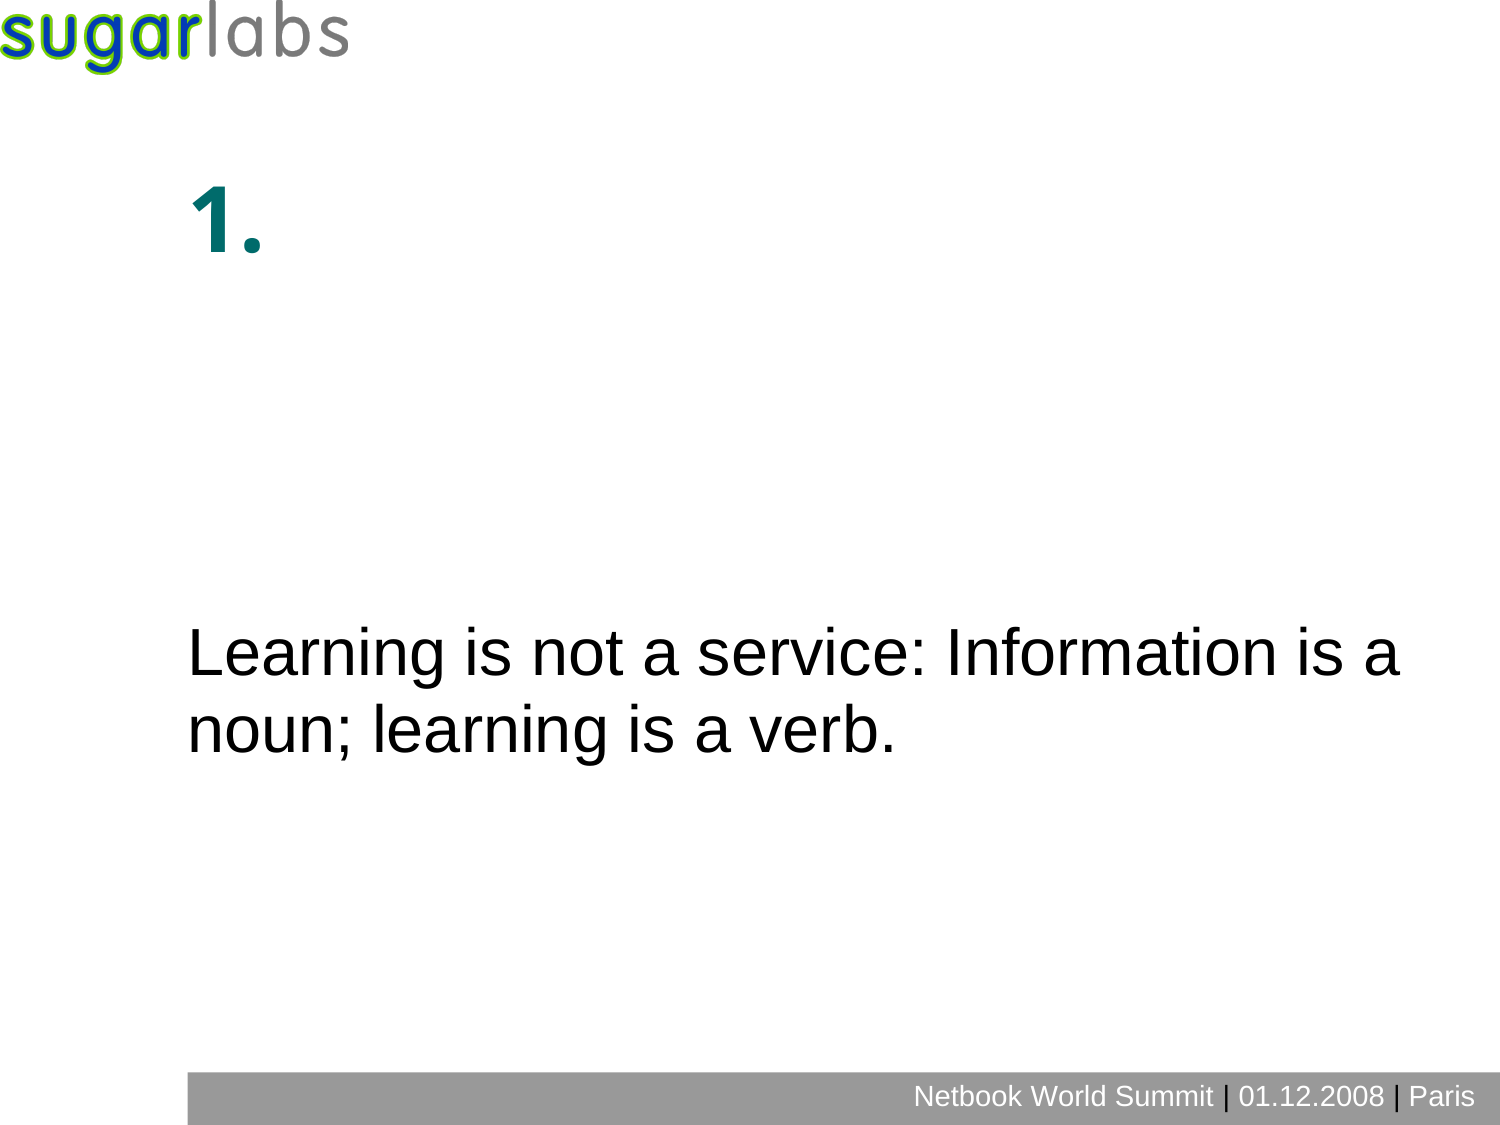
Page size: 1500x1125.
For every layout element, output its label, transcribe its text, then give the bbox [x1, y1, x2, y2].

title 1. [187, 82, 1500, 331]
subtitle Learning is not a service: Information is a noun; learning is a verb. [187, 344, 1425, 1035]
picture [0, 0, 348, 75]
